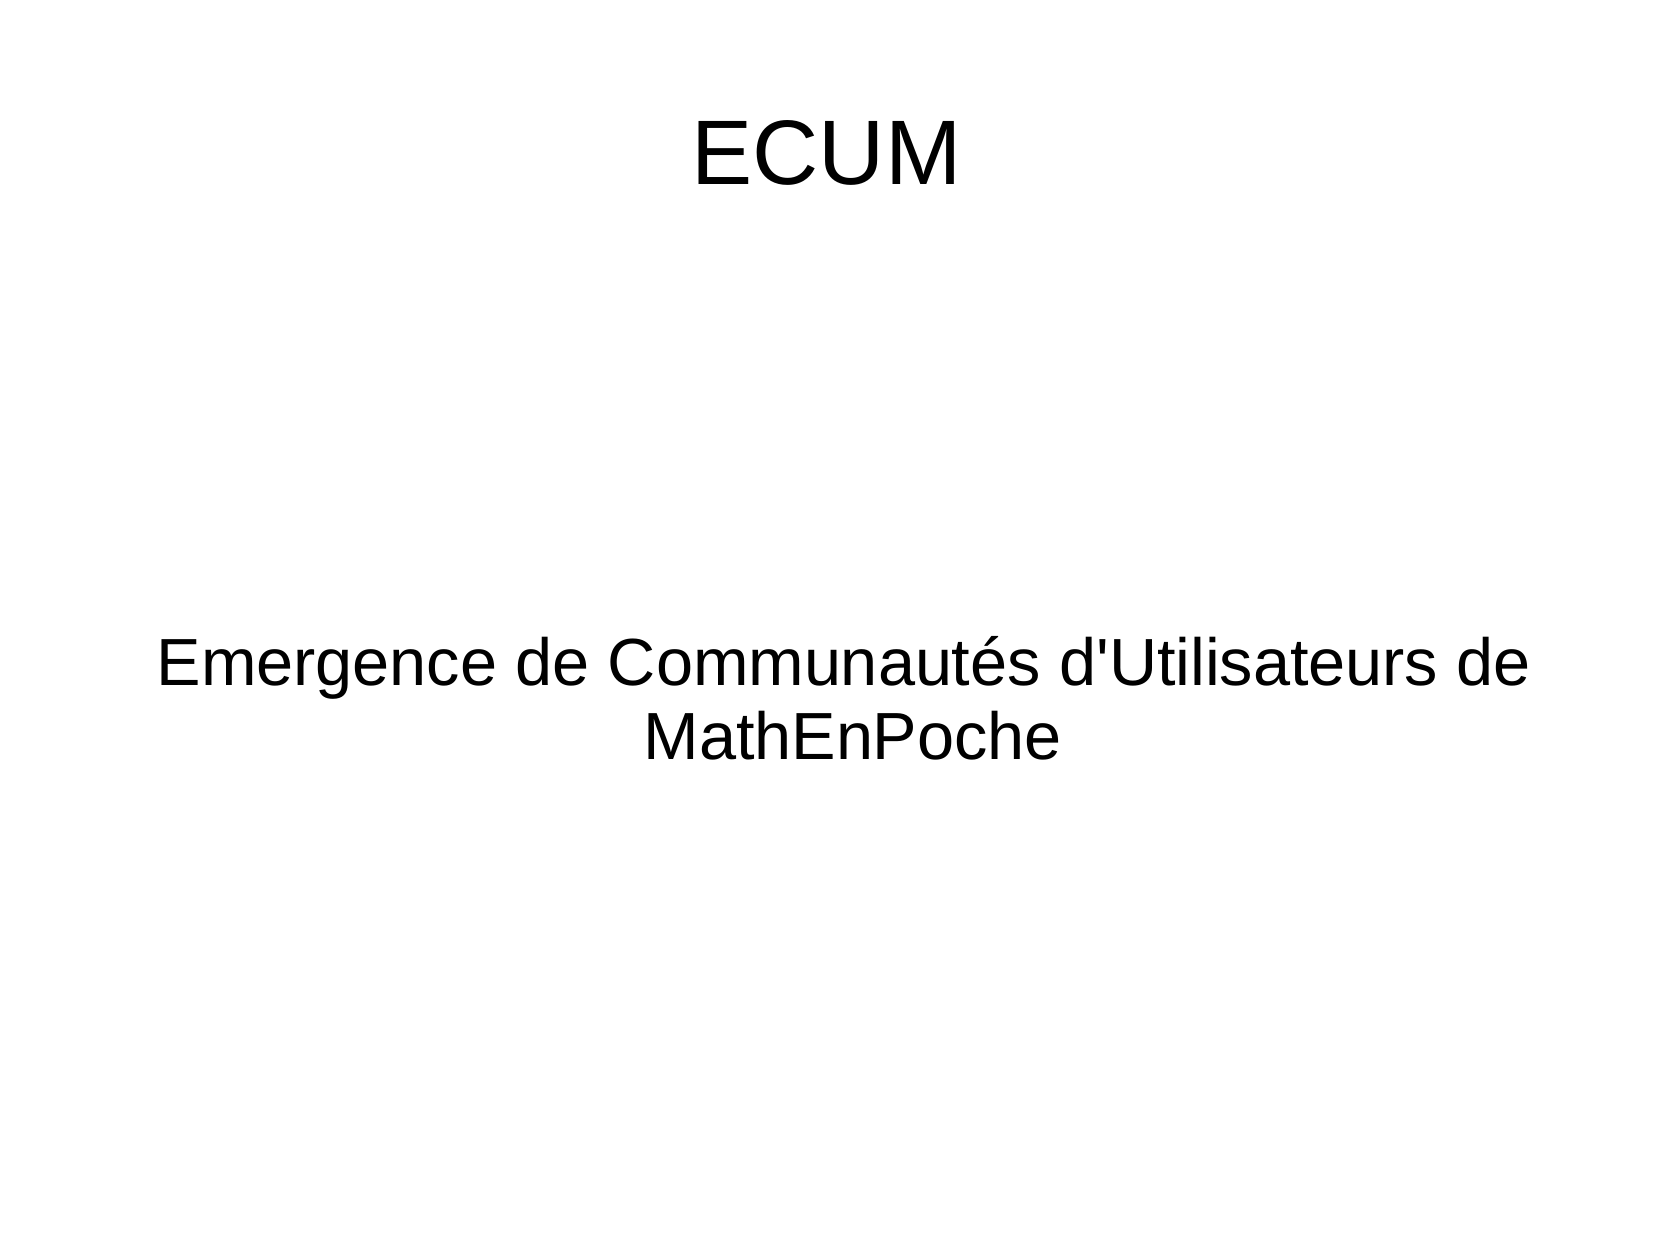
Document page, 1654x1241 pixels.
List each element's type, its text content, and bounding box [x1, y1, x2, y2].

subtitle Emergence de Communautés d'Utilisateurs de MathEnPoche [82, 290, 1571, 1109]
title ECUM [82, 49, 1571, 257]
